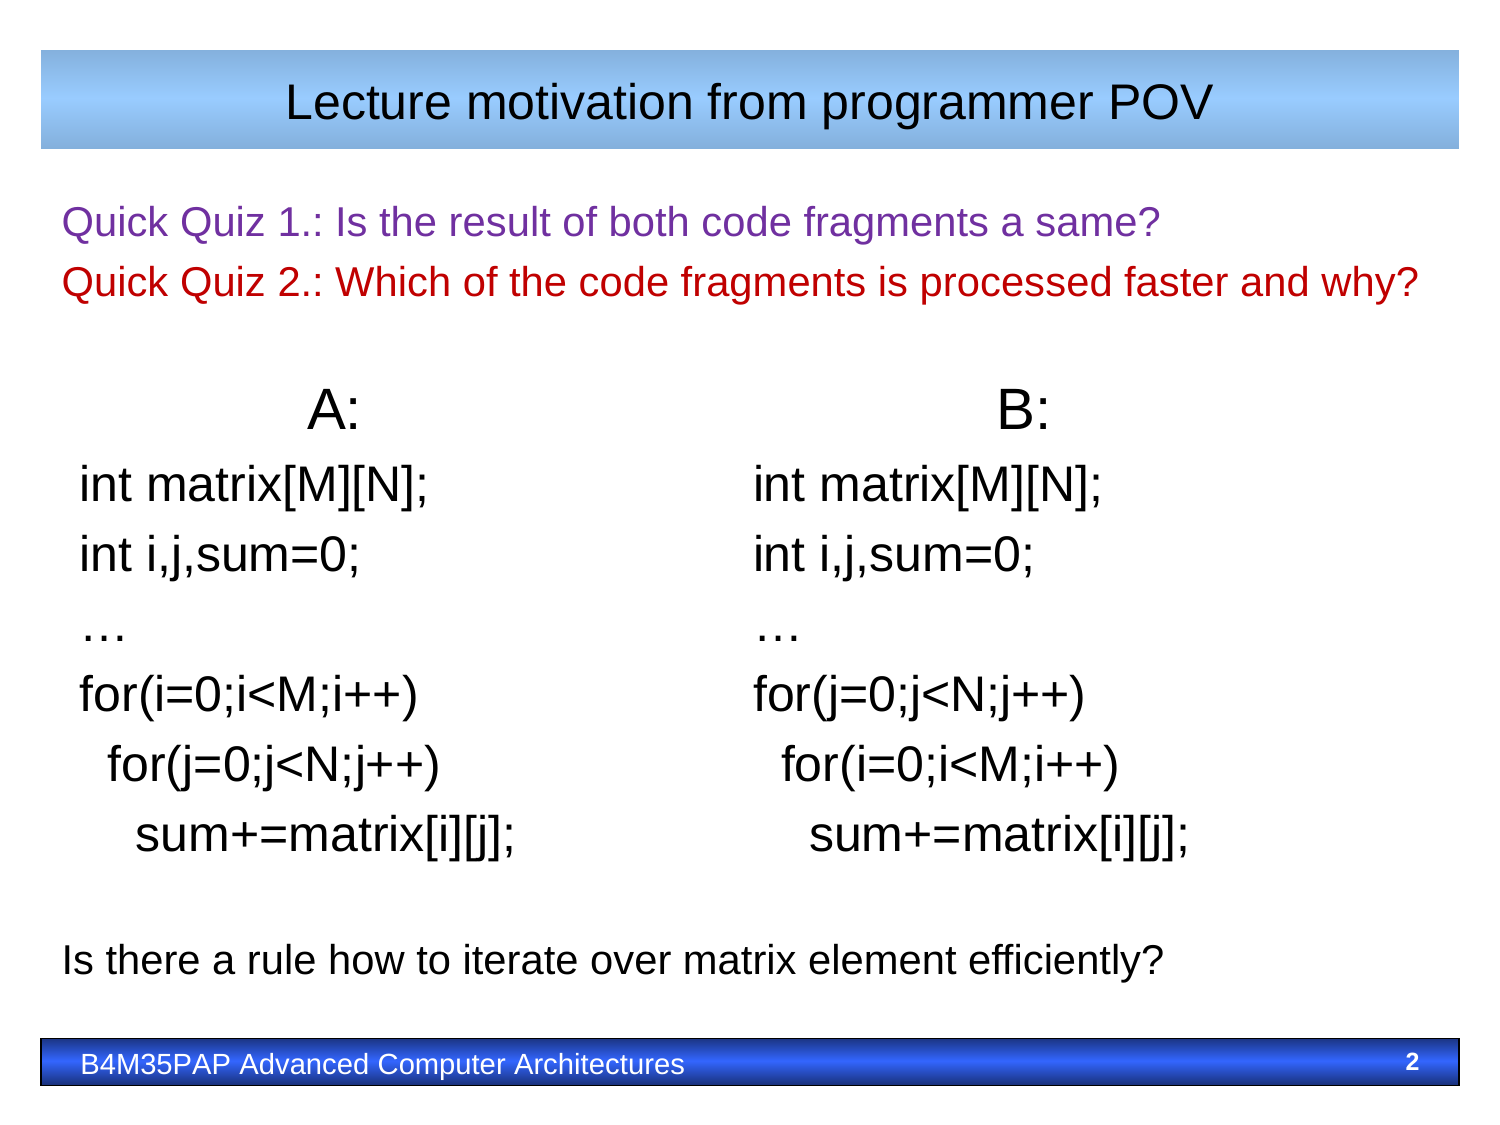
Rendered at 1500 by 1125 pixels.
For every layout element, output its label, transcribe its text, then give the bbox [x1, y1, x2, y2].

title Lecture motivation from programmer POV [41, 50, 1459, 149]
text_box B: int matrix[M][N]; int i,j,sum=0; … for(j=0;j<N;j++) for(i=0;i<M;i++) sum+=matrix[i][j]; [738, 364, 1400, 925]
text_box Is there a rule how to iterate over matrix element efficiently? [46, 925, 1418, 997]
text_box A: int matrix[M][N]; int i,j,sum=0; … for(i=0;i<M;i++) for(j=0;j<N;j++) sum+=matrix[i][j]; [64, 364, 727, 925]
text_box Quick Quiz 1.: Is the result of both code fragments a same? Quick Quiz 2.: Which of the code fragments is processed faster and why? [46, 187, 1440, 305]
